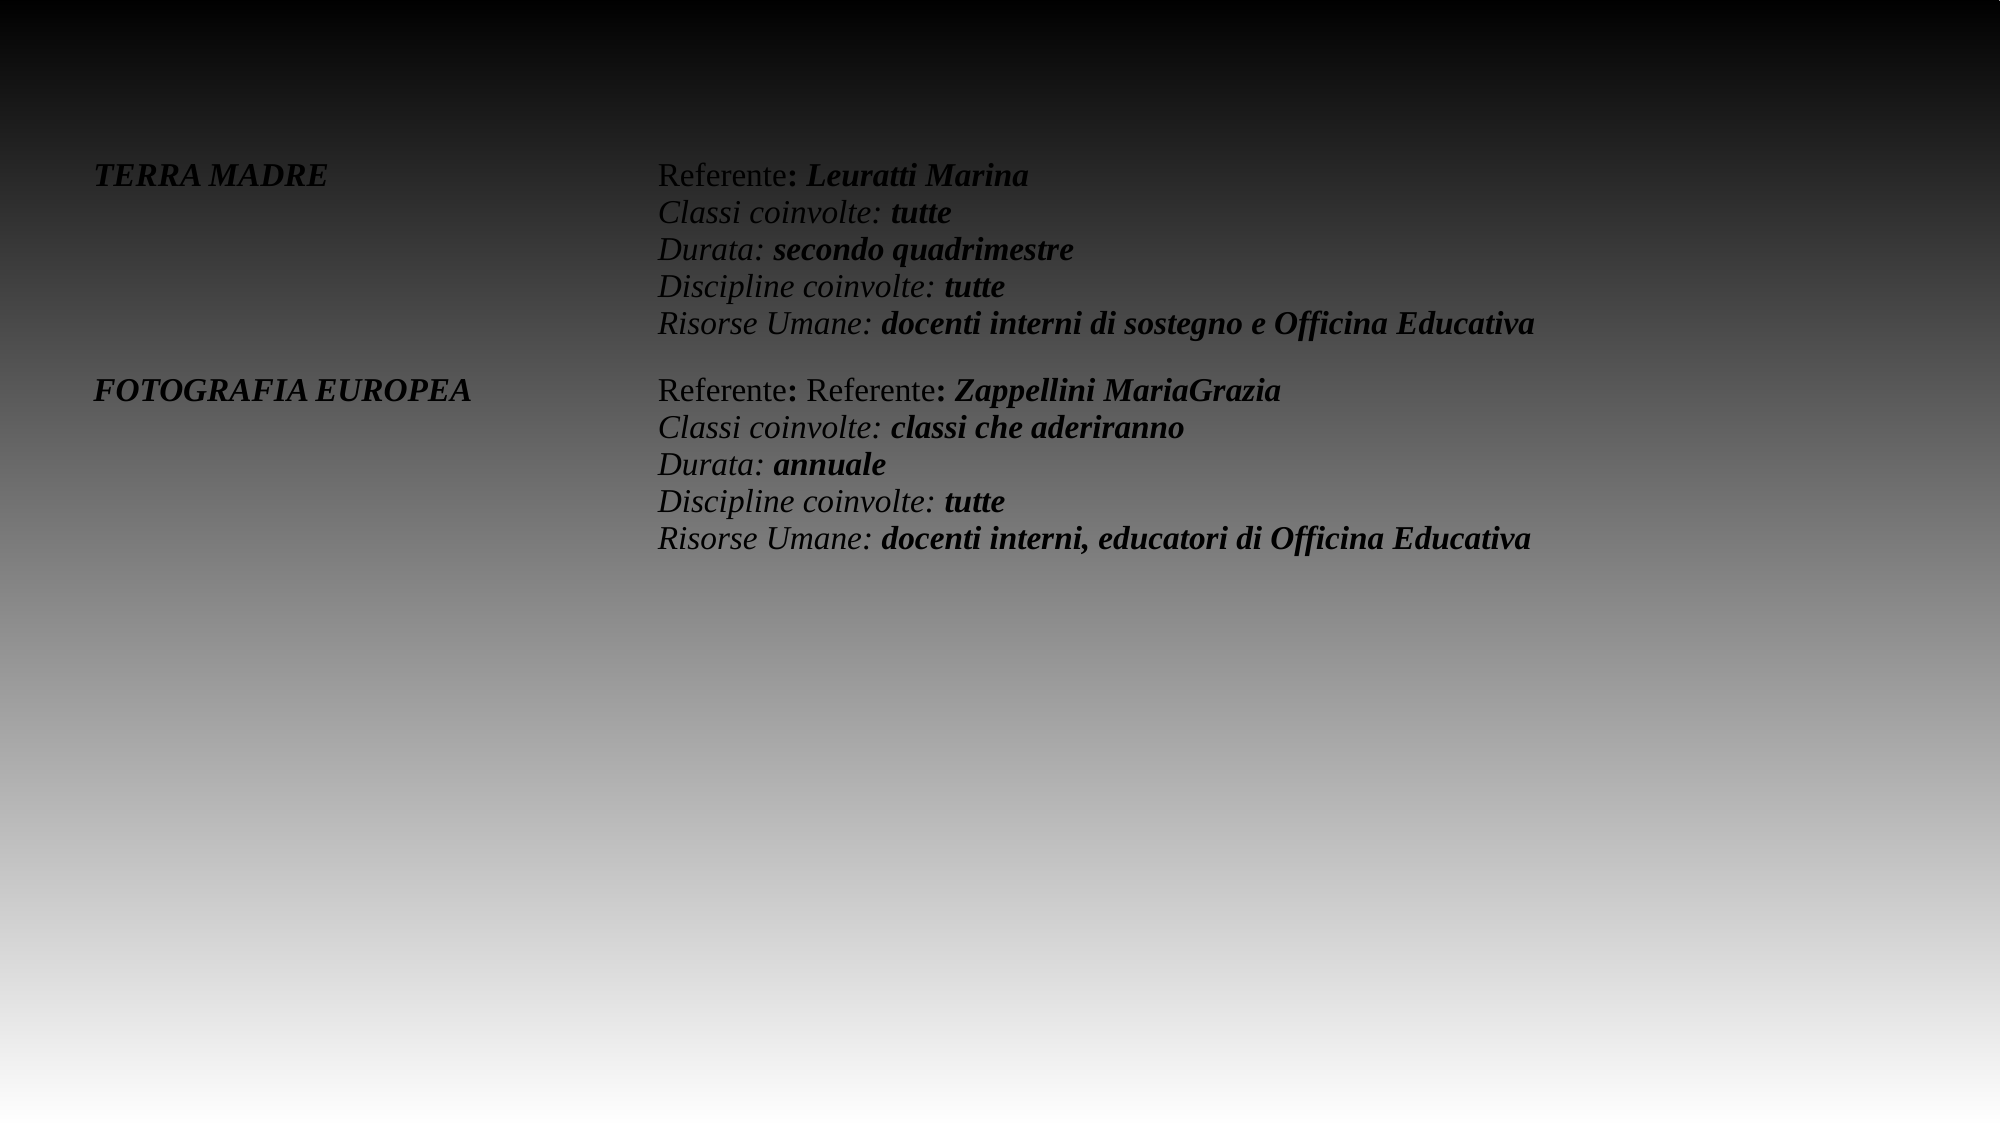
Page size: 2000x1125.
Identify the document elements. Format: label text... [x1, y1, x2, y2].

table_cell Referente: Referente: Zappellini MariaGrazia Classi coinvolte: classi che aderiranno Durata: annuale Discipline coinvolte: tutte Risorse Umane: docenti interni, educatori di Officina Educativa [643, 364, 1897, 579]
table_cell FOTOGRAFIA EUROPEA [78, 364, 643, 579]
table_header TERRA MADRE [78, 149, 643, 364]
table_header Referente: Leuratti Marina Classi coinvolte: tutte Durata: secondo quadrimestre Discipline coinvolte: tutte Risorse Umane: docenti interni di sostegno e Officina Educativa [643, 149, 1897, 364]
